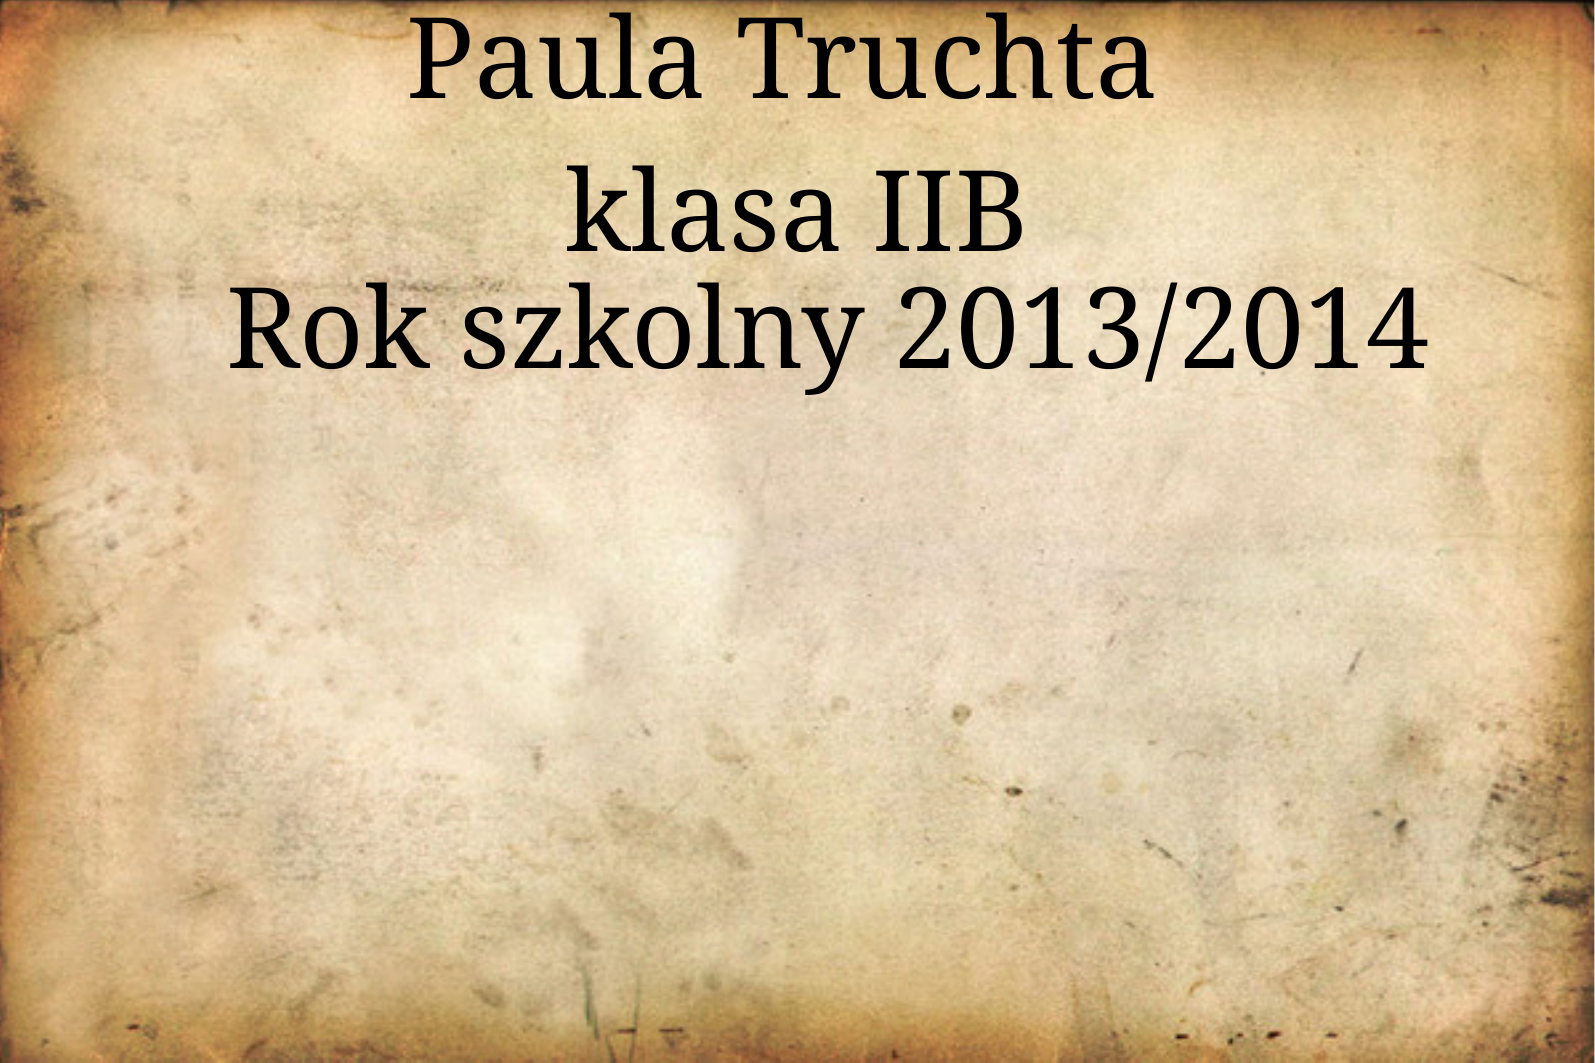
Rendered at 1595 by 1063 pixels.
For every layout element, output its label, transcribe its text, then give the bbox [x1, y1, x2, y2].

list Rok szkolny 2013/2014 [79, 248, 1515, 951]
title Paula Truchta klasa IIB [79, 3, 1515, 248]
picture [0, 0, 1595, 1063]
